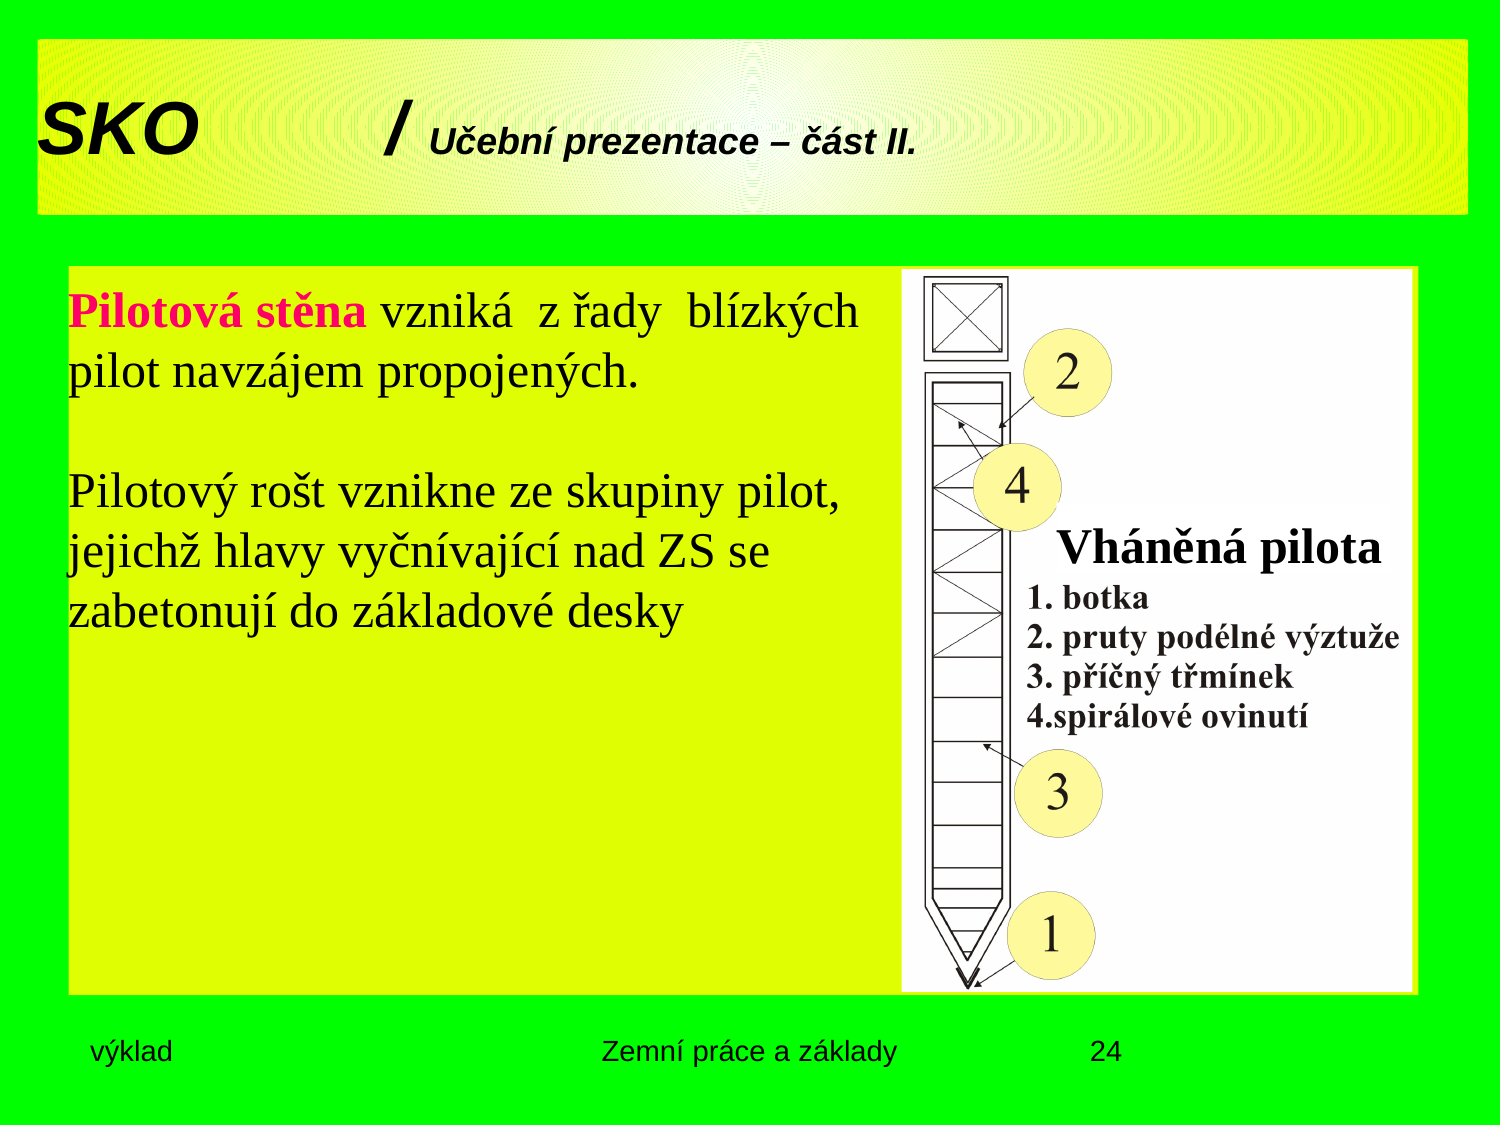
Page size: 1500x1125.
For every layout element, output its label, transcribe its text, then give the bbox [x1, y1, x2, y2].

text_box Vháněná pilota [1056, 502, 1392, 574]
text_box [1074, 1024, 1426, 1103]
text_box Zemní práce a základy [512, 1024, 988, 1103]
text_box výklad [75, 1024, 426, 1103]
picture [901, 269, 1413, 992]
text_box Pilotová stěna vzniká z řady blízkých pilot navzájem propojených. Pilotový rošt vznikne ze skupiny pilot, jejichž hlavy vyčnívající nad ZS se zabetonují do základové desky [68, 266, 1419, 996]
text_box SKO / Učební prezentace – část II. [38, 40, 1468, 214]
